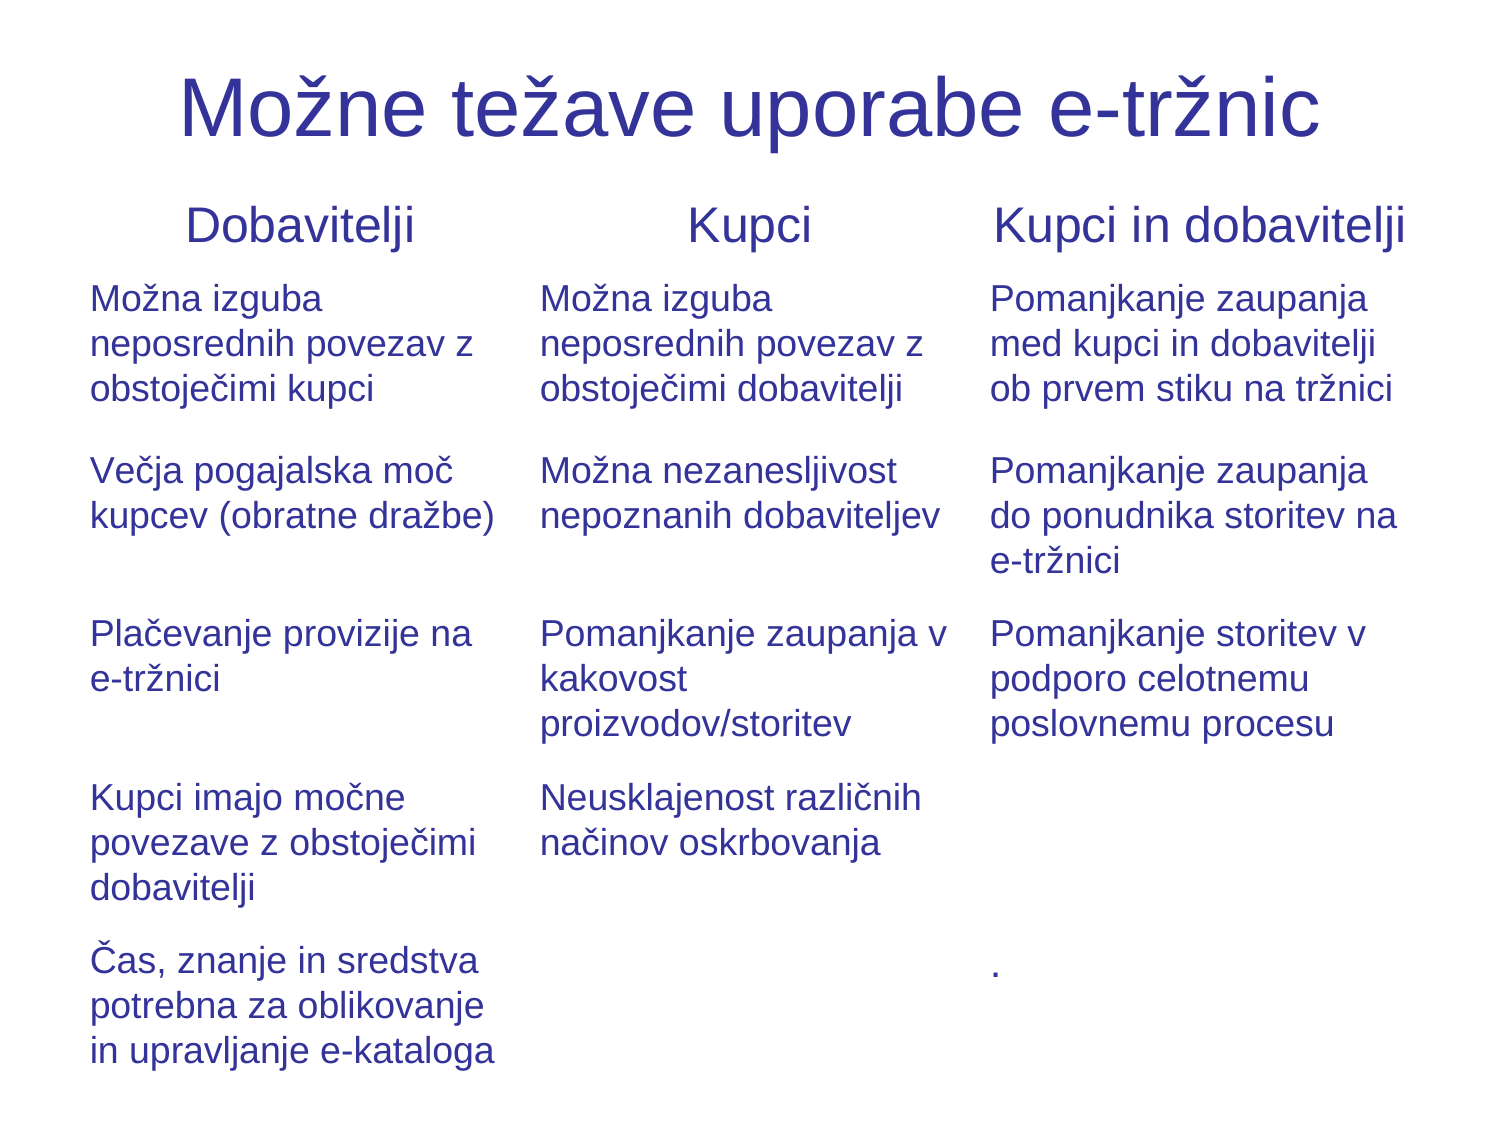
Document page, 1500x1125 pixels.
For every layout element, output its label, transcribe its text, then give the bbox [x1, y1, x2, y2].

table_cell Čas, znanje in sredstva potrebna za oblikovanje in upravljanje e-kataloga [75, 928, 525, 1078]
table_cell Plačevanje provizije na e-tržnici [75, 602, 525, 765]
table_cell Pomanjkanje storitev v podporo celotnemu poslovnemu procesu [975, 602, 1425, 765]
table_cell Možna izguba neposrednih povezav z obstoječimi kupci [75, 266, 525, 439]
table_cell Možna nezanesljivost nepoznanih dobaviteljev [525, 439, 975, 602]
table_cell Kupci imajo močne povezave z obstoječimi dobavitelji [75, 765, 525, 928]
table_cell [525, 928, 975, 1078]
table_header Dobavitelji [75, 185, 525, 266]
table_cell . [975, 928, 1425, 1078]
table_cell Možna izguba neposrednih povezav z obstoječimi dobavitelji [525, 266, 975, 439]
table_header Kupci in dobavitelji [975, 185, 1425, 266]
table_cell Pomanjkanje zaupanja v kakovost proizvodov/storitev [525, 602, 975, 765]
table_cell Pomanjkanje zaupanja med kupci in dobavitelji ob prvem stiku na tržnici [975, 266, 1425, 439]
table_cell Večja pogajalska moč kupcev (obratne dražbe) [75, 439, 525, 602]
table_header Kupci [525, 185, 975, 266]
title Možne težave uporabe e-tržnic [75, 45, 1426, 161]
table_cell Pomanjkanje zaupanja do ponudnika storitev na e-tržnici [975, 439, 1425, 602]
table_cell Neusklajenost različnih načinov oskrbovanja [525, 765, 975, 928]
table_cell [975, 765, 1425, 928]
